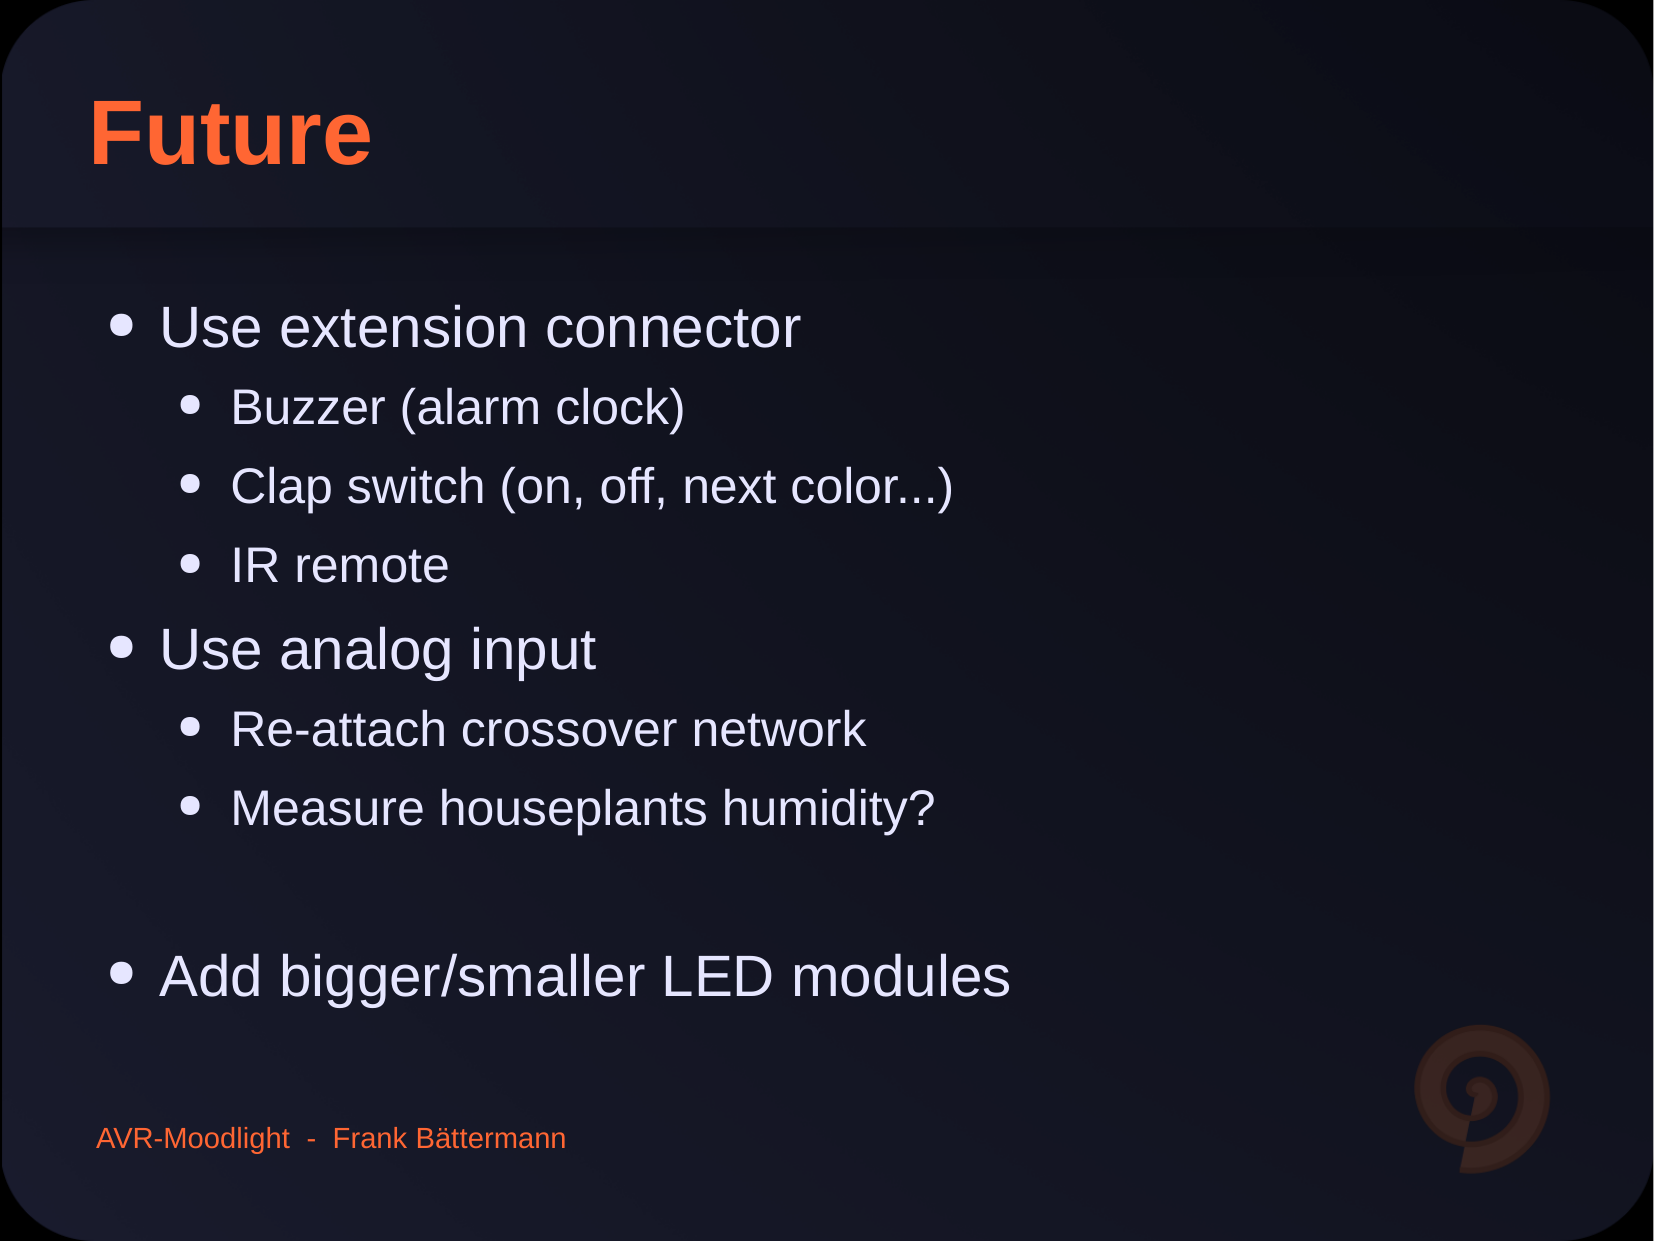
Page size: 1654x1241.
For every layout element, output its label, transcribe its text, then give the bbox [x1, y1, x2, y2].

list Use extension connector Buzzer (alarm clock) Clap switch (on, off, next color...) IR remote Use analog input Re-attach crossover network Measure houseplants humidity? Add bigger/smaller LED modules [88, 295, 1565, 1093]
title Future [88, 59, 1565, 207]
picture [0, 0, 1654, 1241]
